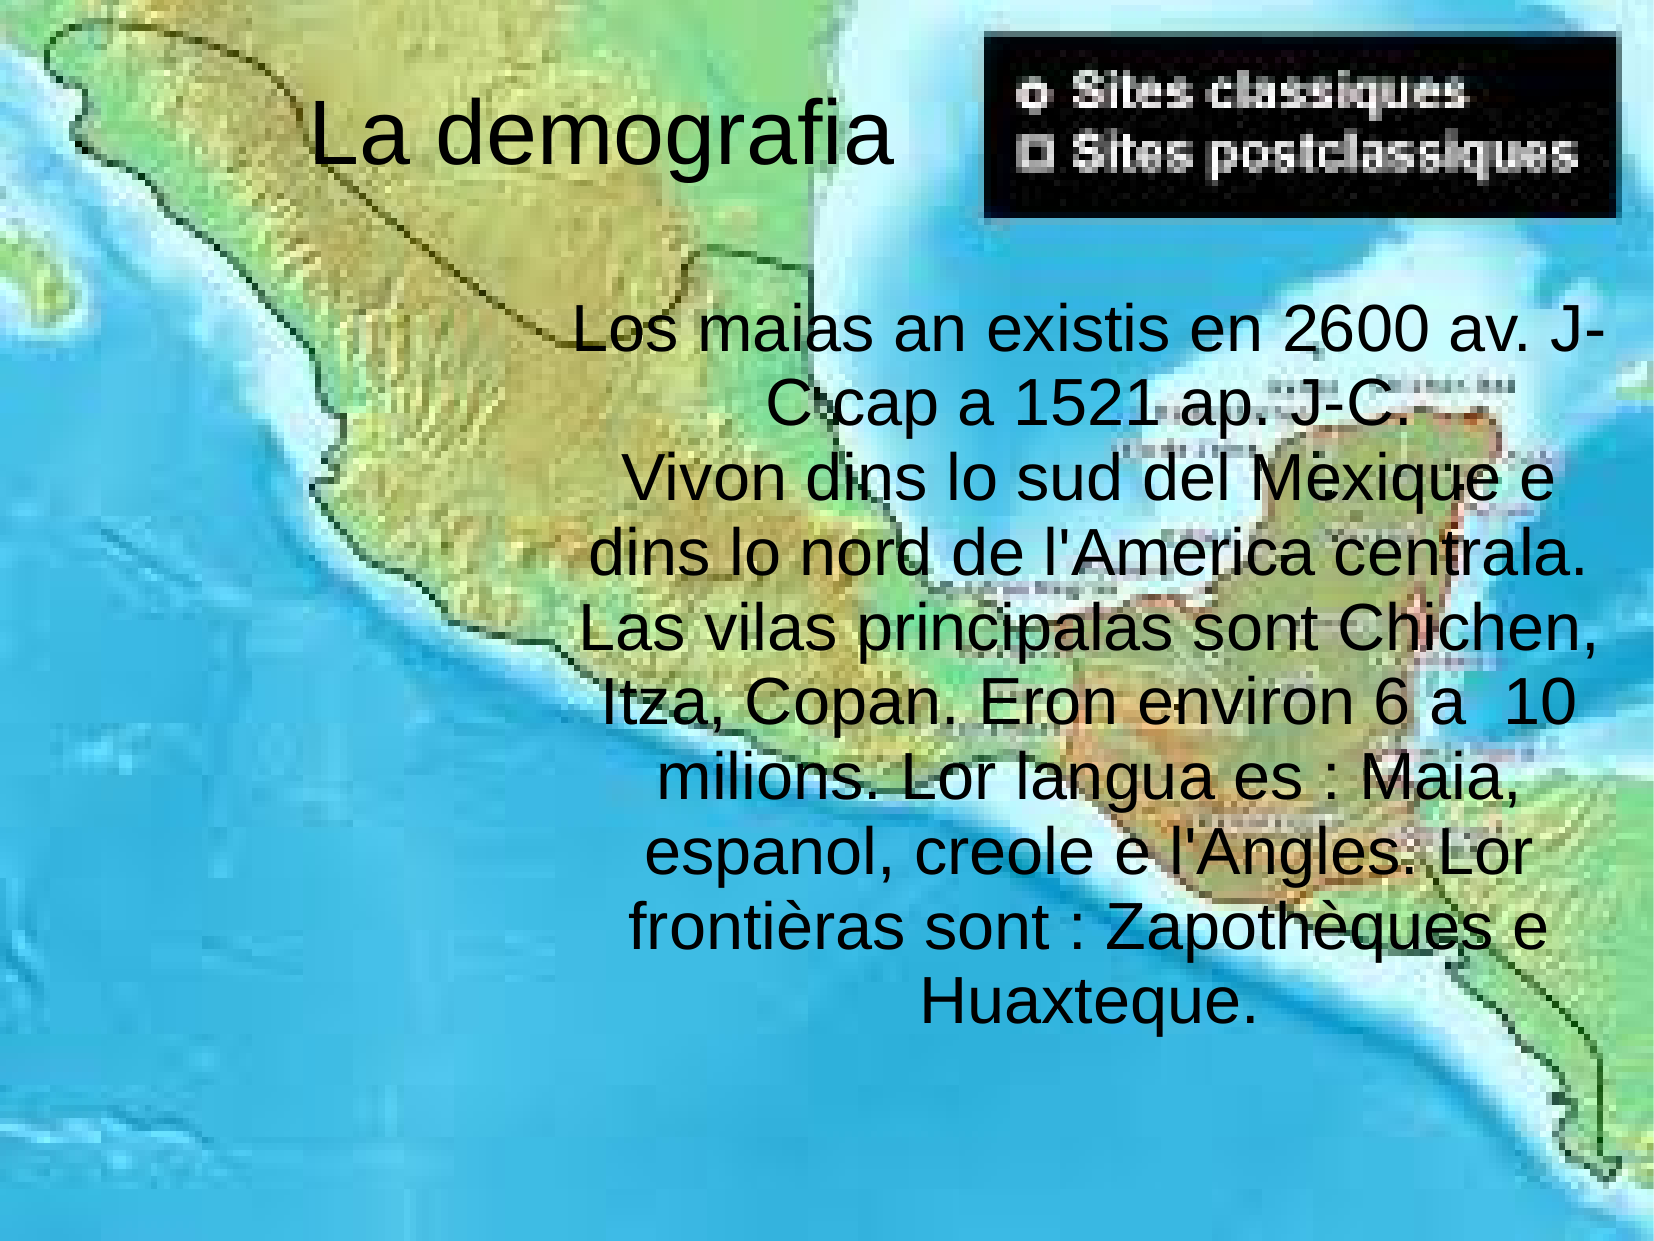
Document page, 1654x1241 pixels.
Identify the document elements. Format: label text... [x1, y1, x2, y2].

subtitle Los maias an existis en 2600 av. J-C cap a 1521 ap. J-C. Vivon dins lo sud del Mexique e dins lo nord de l'America centrala. Las vilas principalas sont Chichen, Itza, Copan. Eron environ 6 a 10 milions. Lor langua es : Maia, espanol, creole e l'Angles. Lor frontièras sont : Zapothèques e Huaxteque. [555, 265, 1625, 1063]
picture [0, 0, 1654, 1241]
title La demografia [0, 29, 1359, 237]
